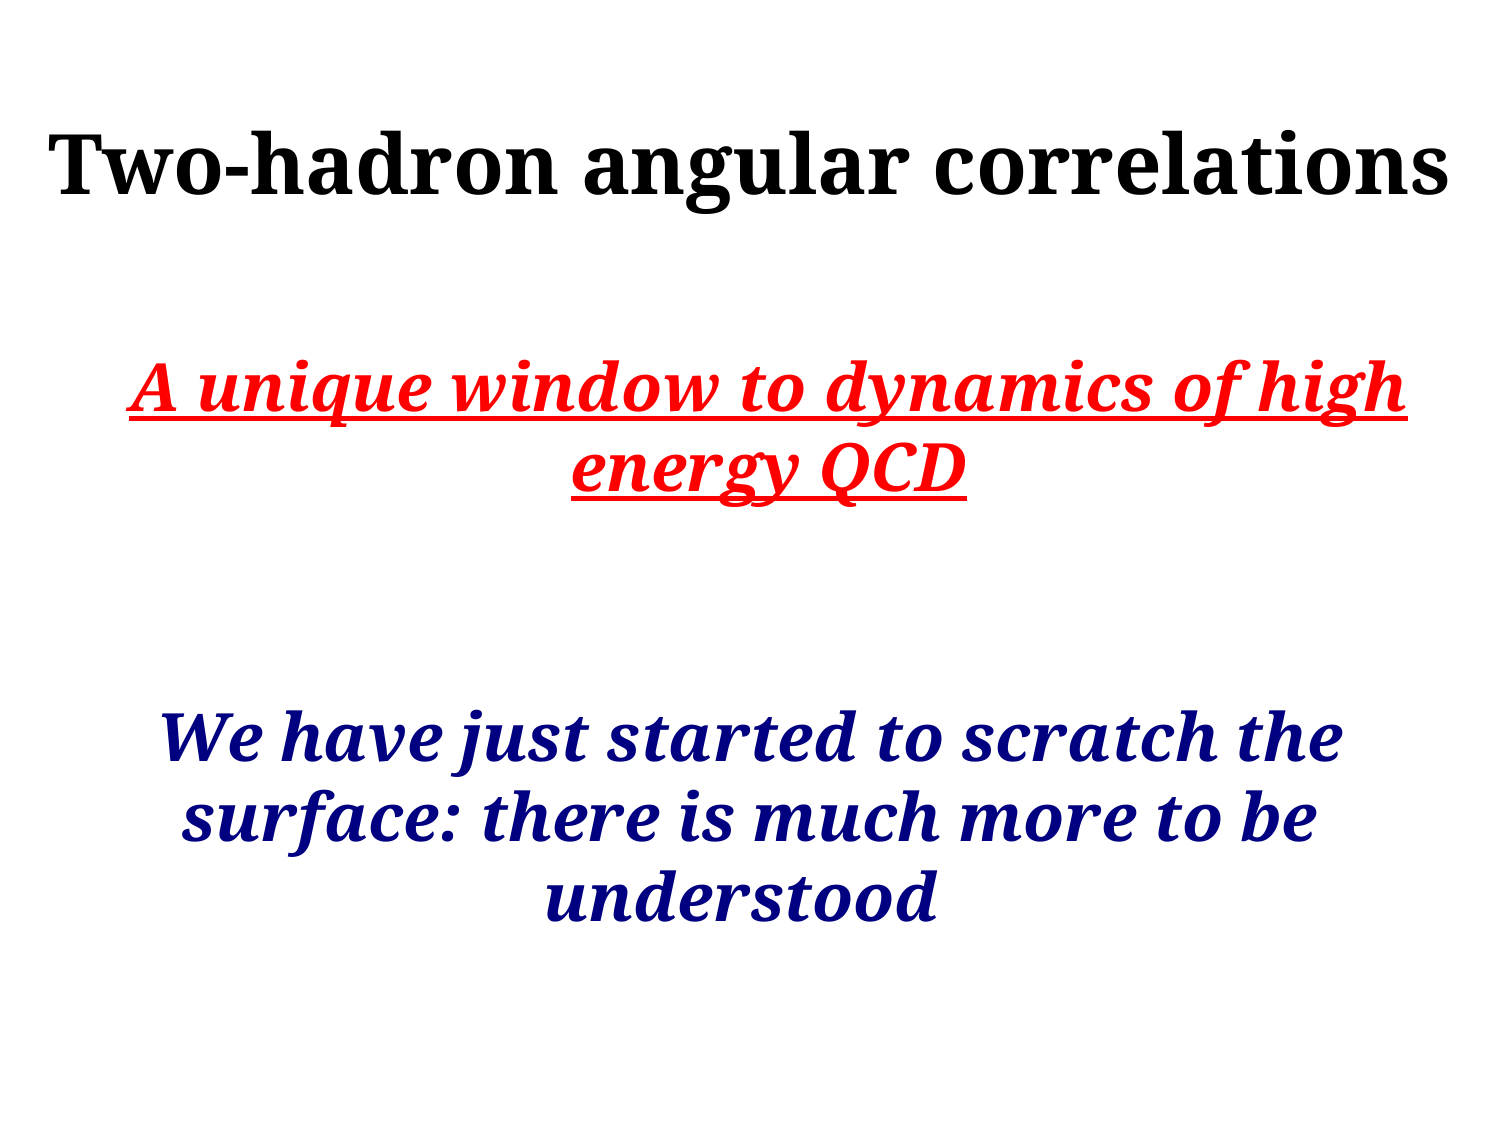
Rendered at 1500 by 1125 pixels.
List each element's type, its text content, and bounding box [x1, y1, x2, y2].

text_box Two-hadron angular correlations [0, 112, 1500, 213]
text_box We have just started to scratch the surface: there is much more to be understood [0, 687, 1500, 943]
text_box A unique window to dynamics of high energy QCD [37, 337, 1500, 513]
